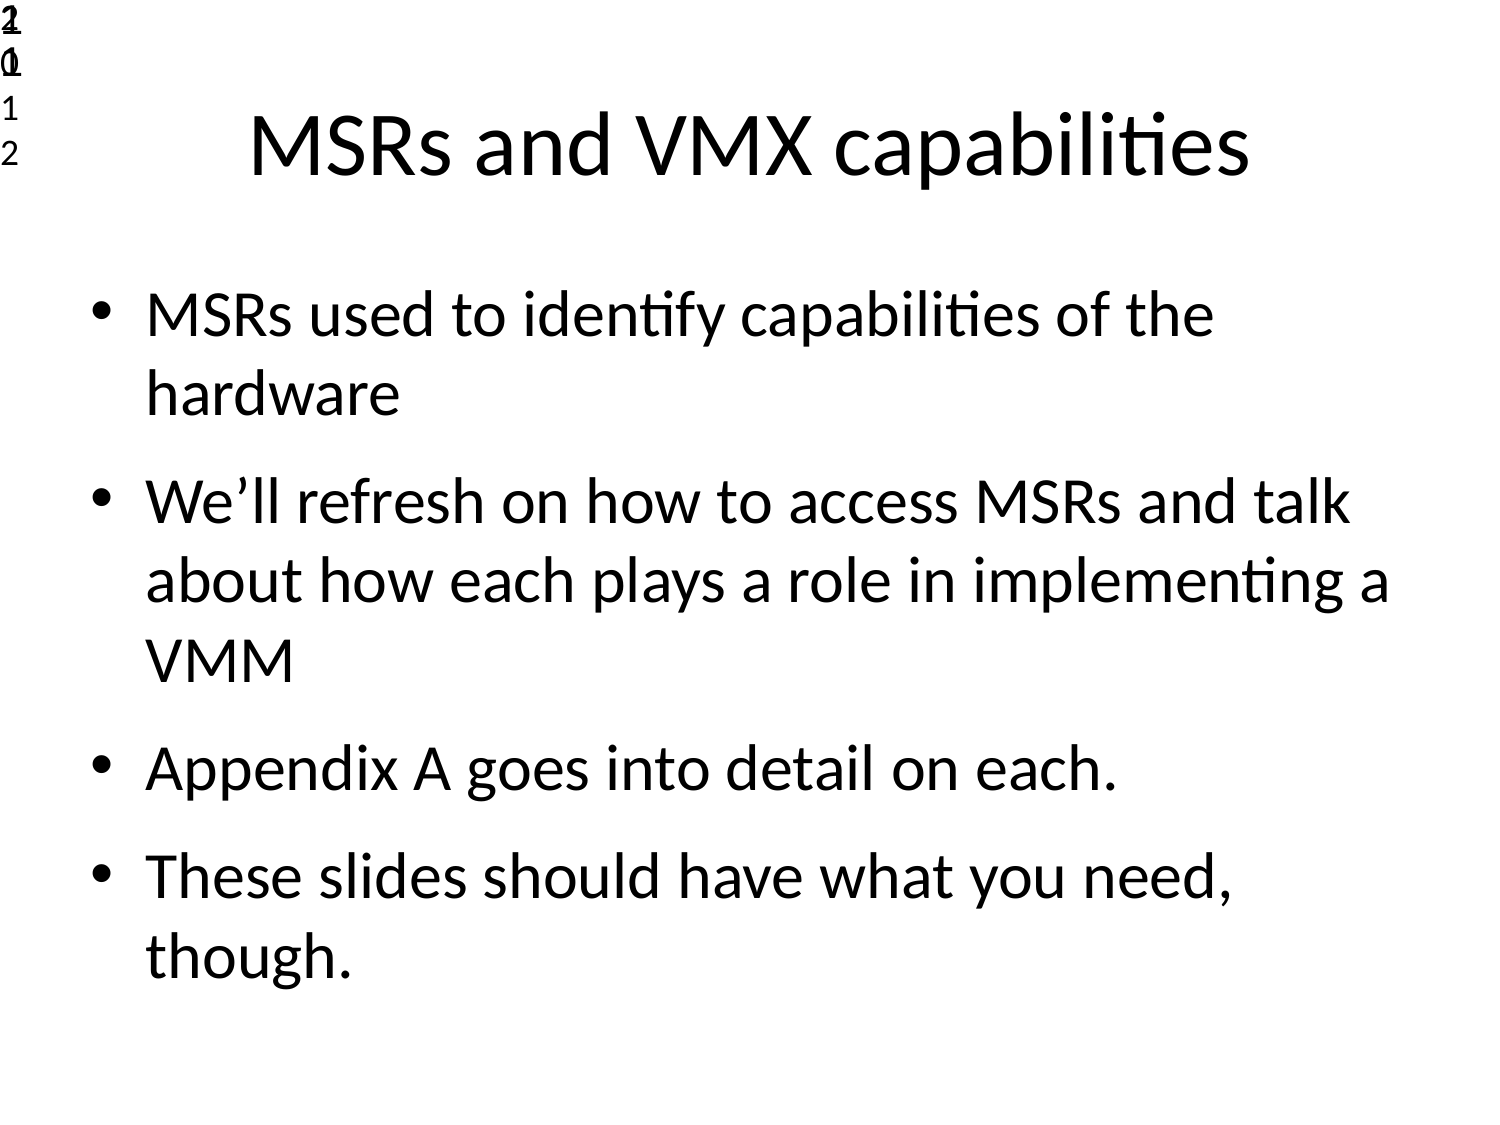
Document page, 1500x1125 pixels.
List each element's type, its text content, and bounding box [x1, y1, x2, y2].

title MSRs and VMX capabilities [75, 45, 1425, 233]
list MSRs used to identify capabilities of the hardware We’ll refresh on how to access MSRs and talk about how each plays a role in implementing a VMM Appendix A goes into detail on each. These slides should have what you need, though. [75, 262, 1425, 1005]
